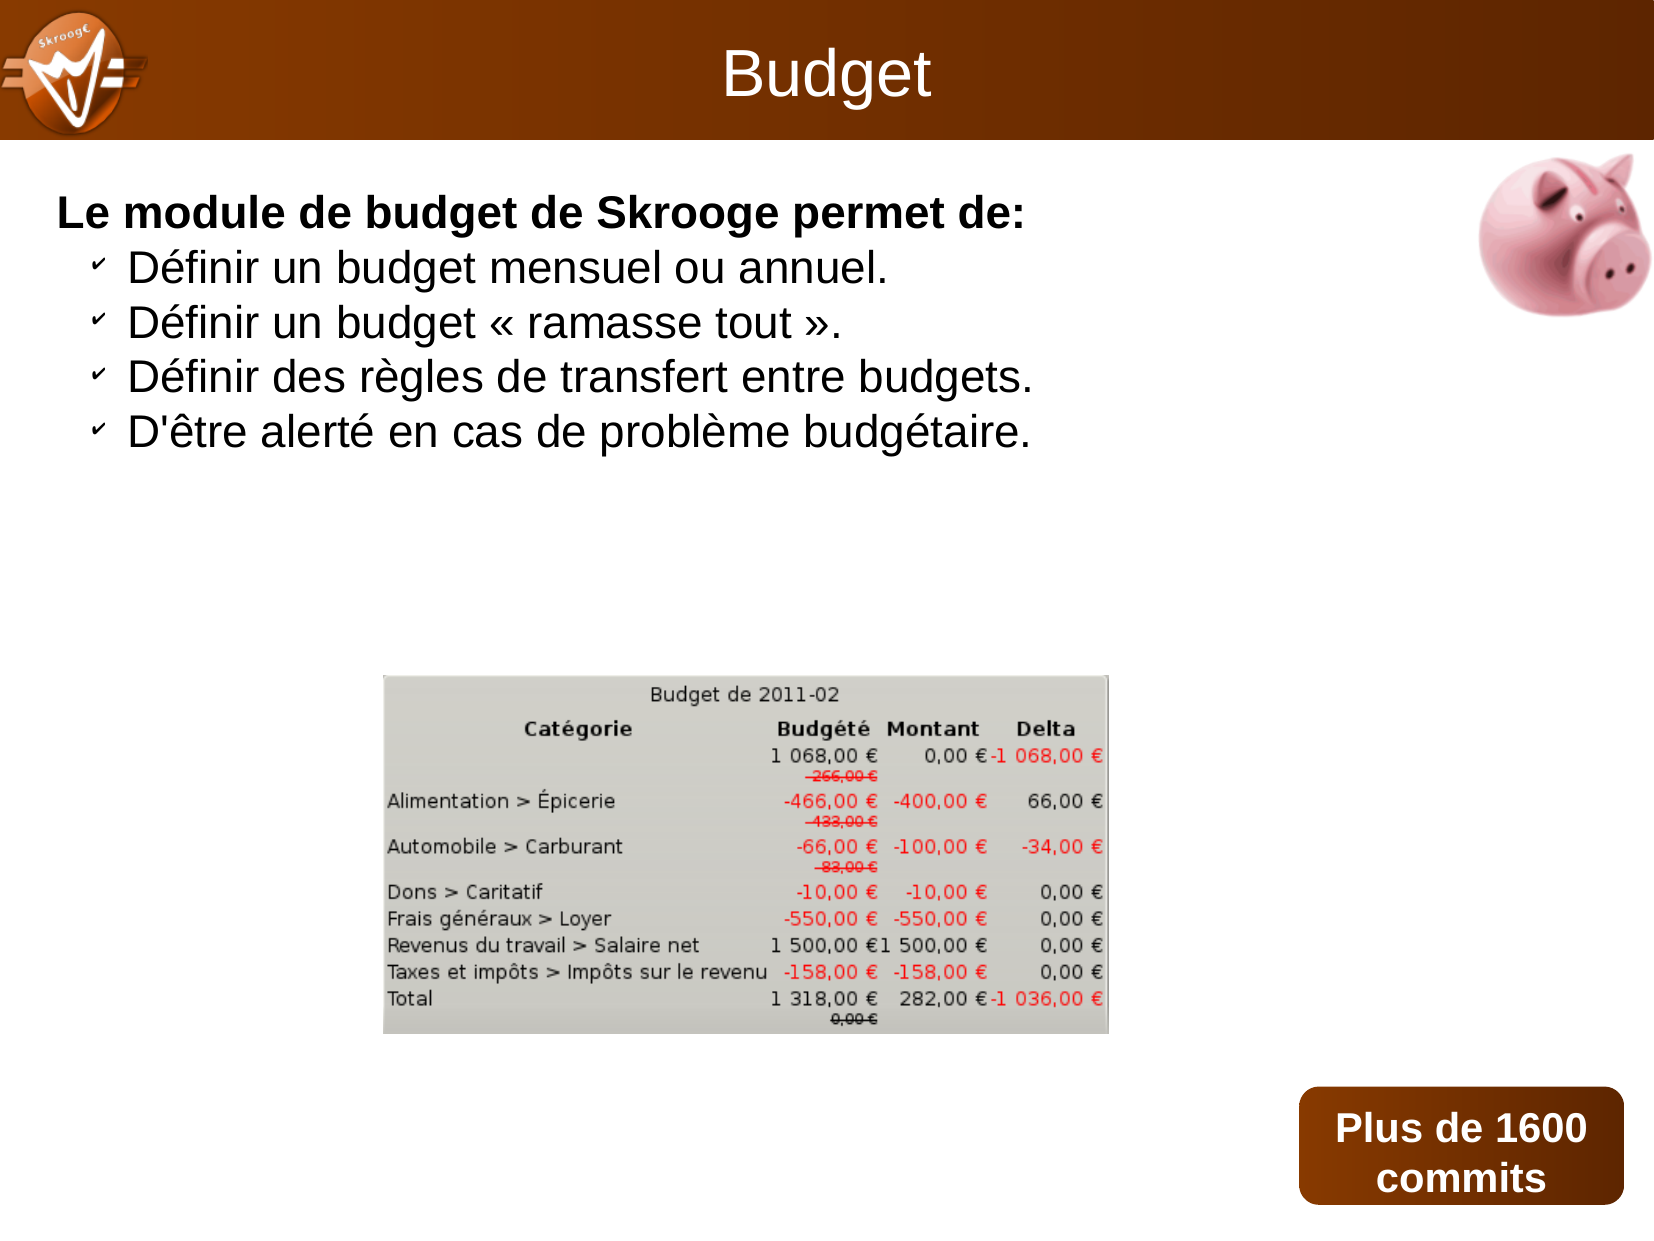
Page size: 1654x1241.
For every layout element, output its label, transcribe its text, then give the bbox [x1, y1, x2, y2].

text_box Le module de budget de Skrooge permet de: Définir un budget mensuel ou annuel. Définir un budget « ramasse tout ». Définir des règles de transfert entre budgets. D'être alerté en cas de problème budgétaire. [41, 174, 1530, 465]
title Budget [148, 0, 1654, 140]
picture [383, 675, 1109, 1034]
picture [1476, 146, 1654, 325]
text_box Plus de 1600 commits [1299, 1086, 1625, 1205]
picture [0, 0, 148, 148]
